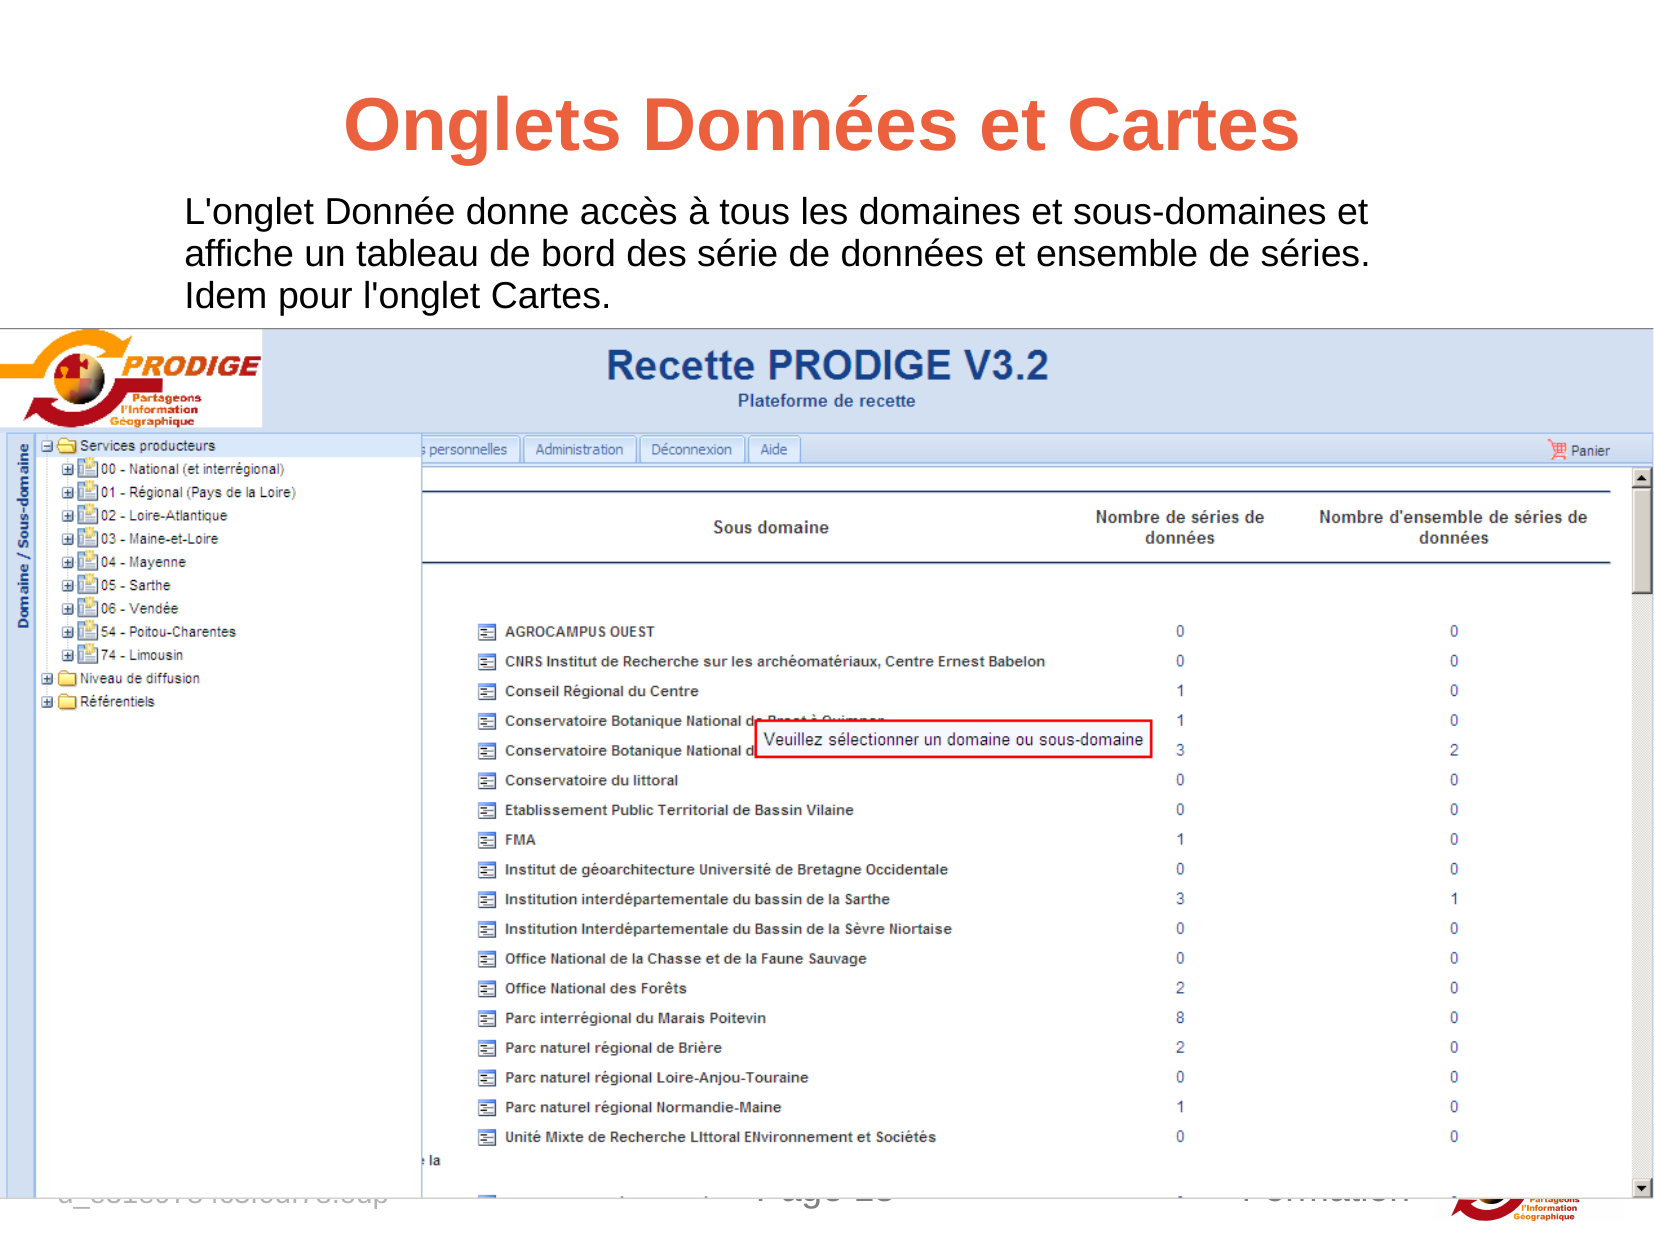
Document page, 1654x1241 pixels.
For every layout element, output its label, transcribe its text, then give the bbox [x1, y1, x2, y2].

title Onglets Données et Cartes [99, 21, 1545, 229]
text_box L'onglet Donnée donne accès à tous les domaines et sous-domaines et affiche un tableau de bord des série de données et ensemble de séries. Idem pour l'onglet Cartes. [169, 183, 1395, 325]
picture [0, 328, 1654, 1221]
